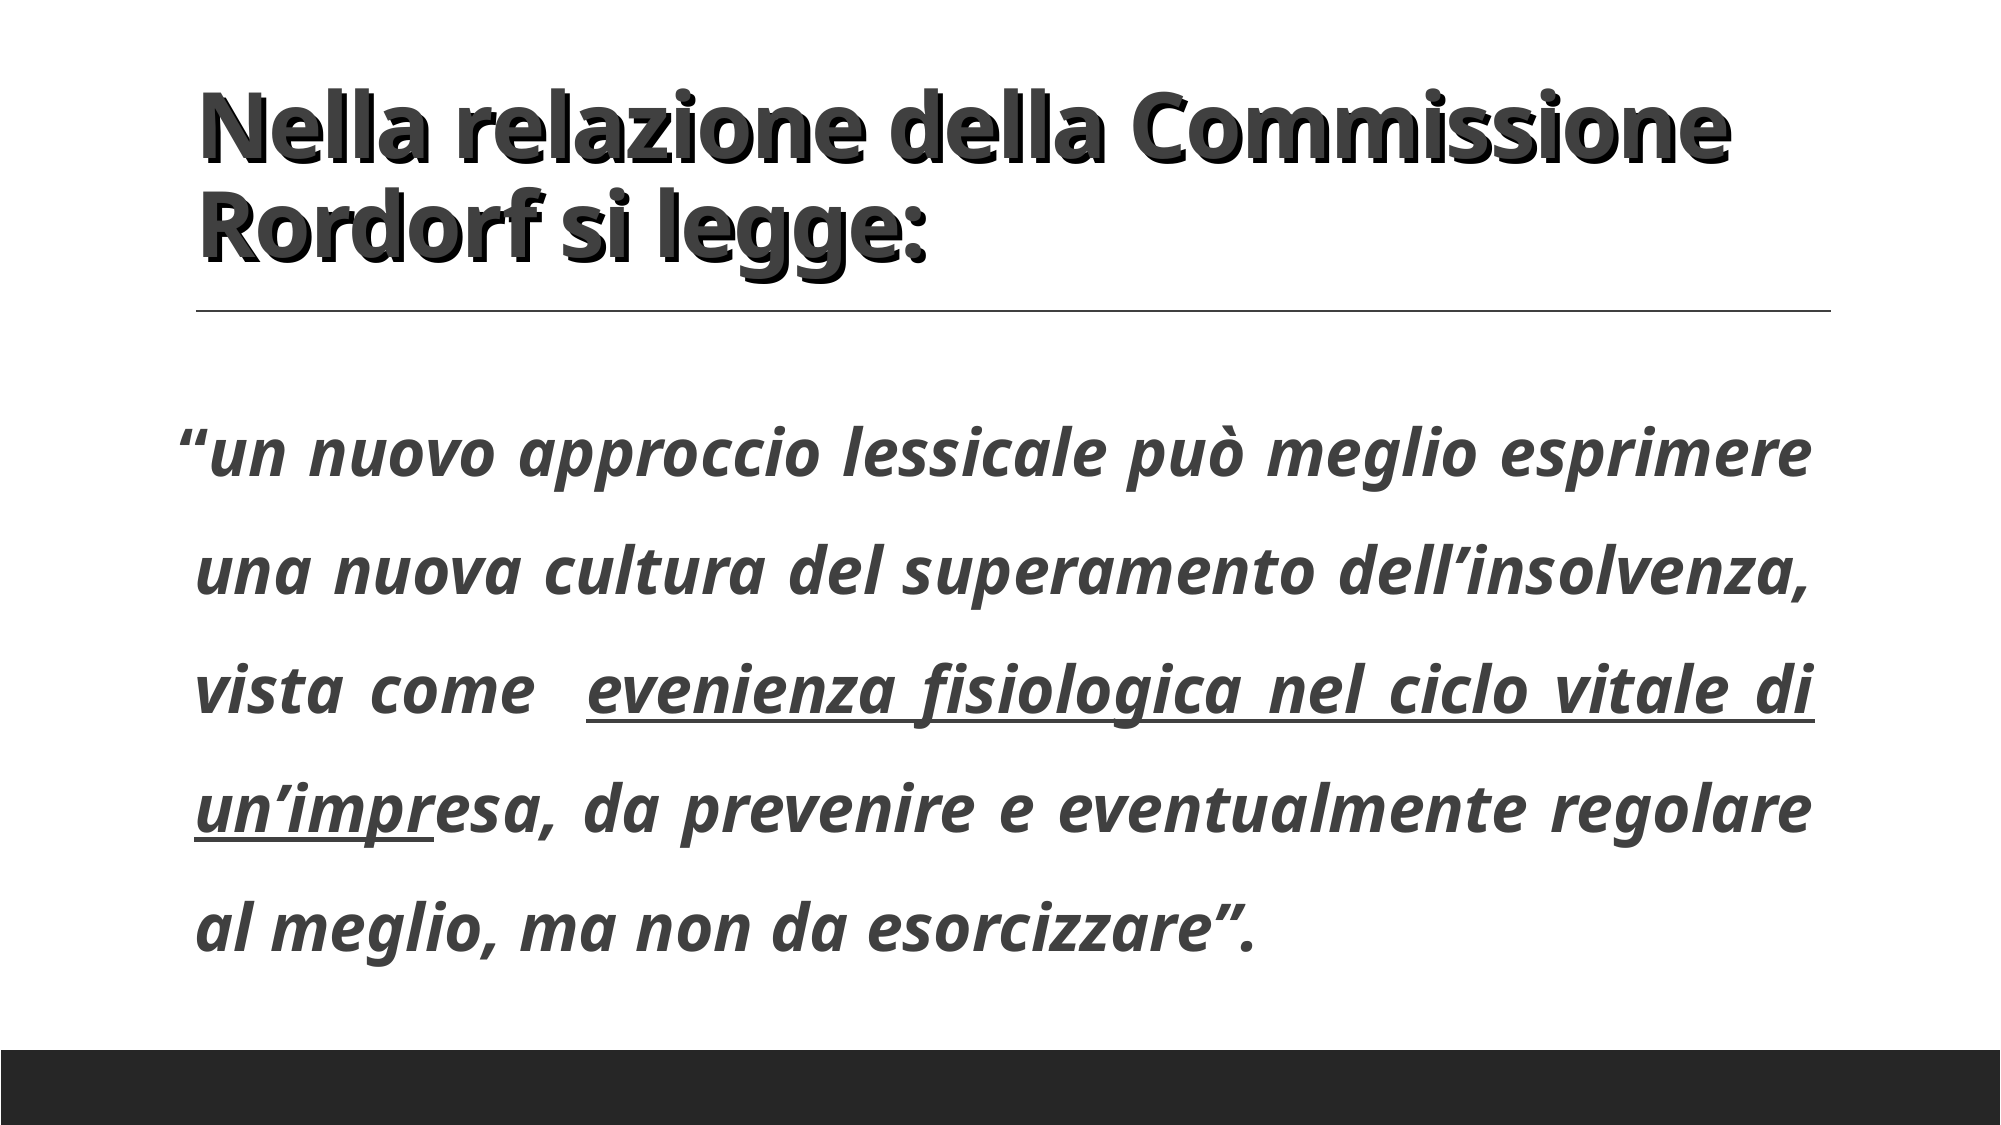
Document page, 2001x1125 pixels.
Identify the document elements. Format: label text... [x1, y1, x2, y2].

title Nella relazione della Commissione Rordorf si legge: [180, 47, 1831, 286]
list “un nuovo approccio lessicale può meglio esprimere una nuova cultura del superamento dell’insolvenza, vista come evenienza fisiologica nel ciclo vitale di un’impresa, da prevenire e eventualmente regolare al meglio, ma non da esorcizzare”. [164, 362, 1815, 1012]
